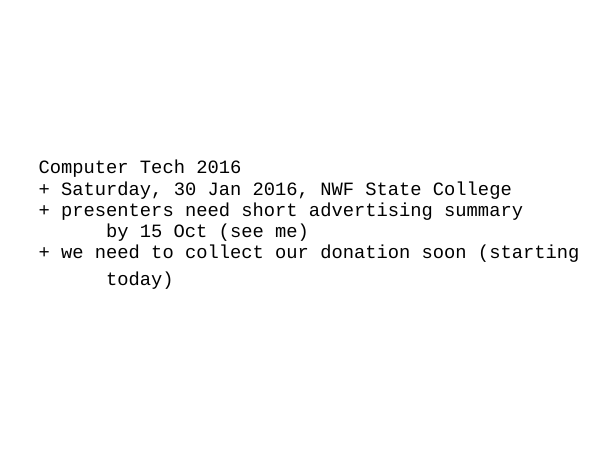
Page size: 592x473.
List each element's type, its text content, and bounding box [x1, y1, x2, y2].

text_box Computer Tech 2016 + Saturday, 30 Jan 2016, NWF State College + presenters need short advertising summary by 15 Oct (see me) + we need to collect our donation soon (starting today) [23, 118, 591, 334]
